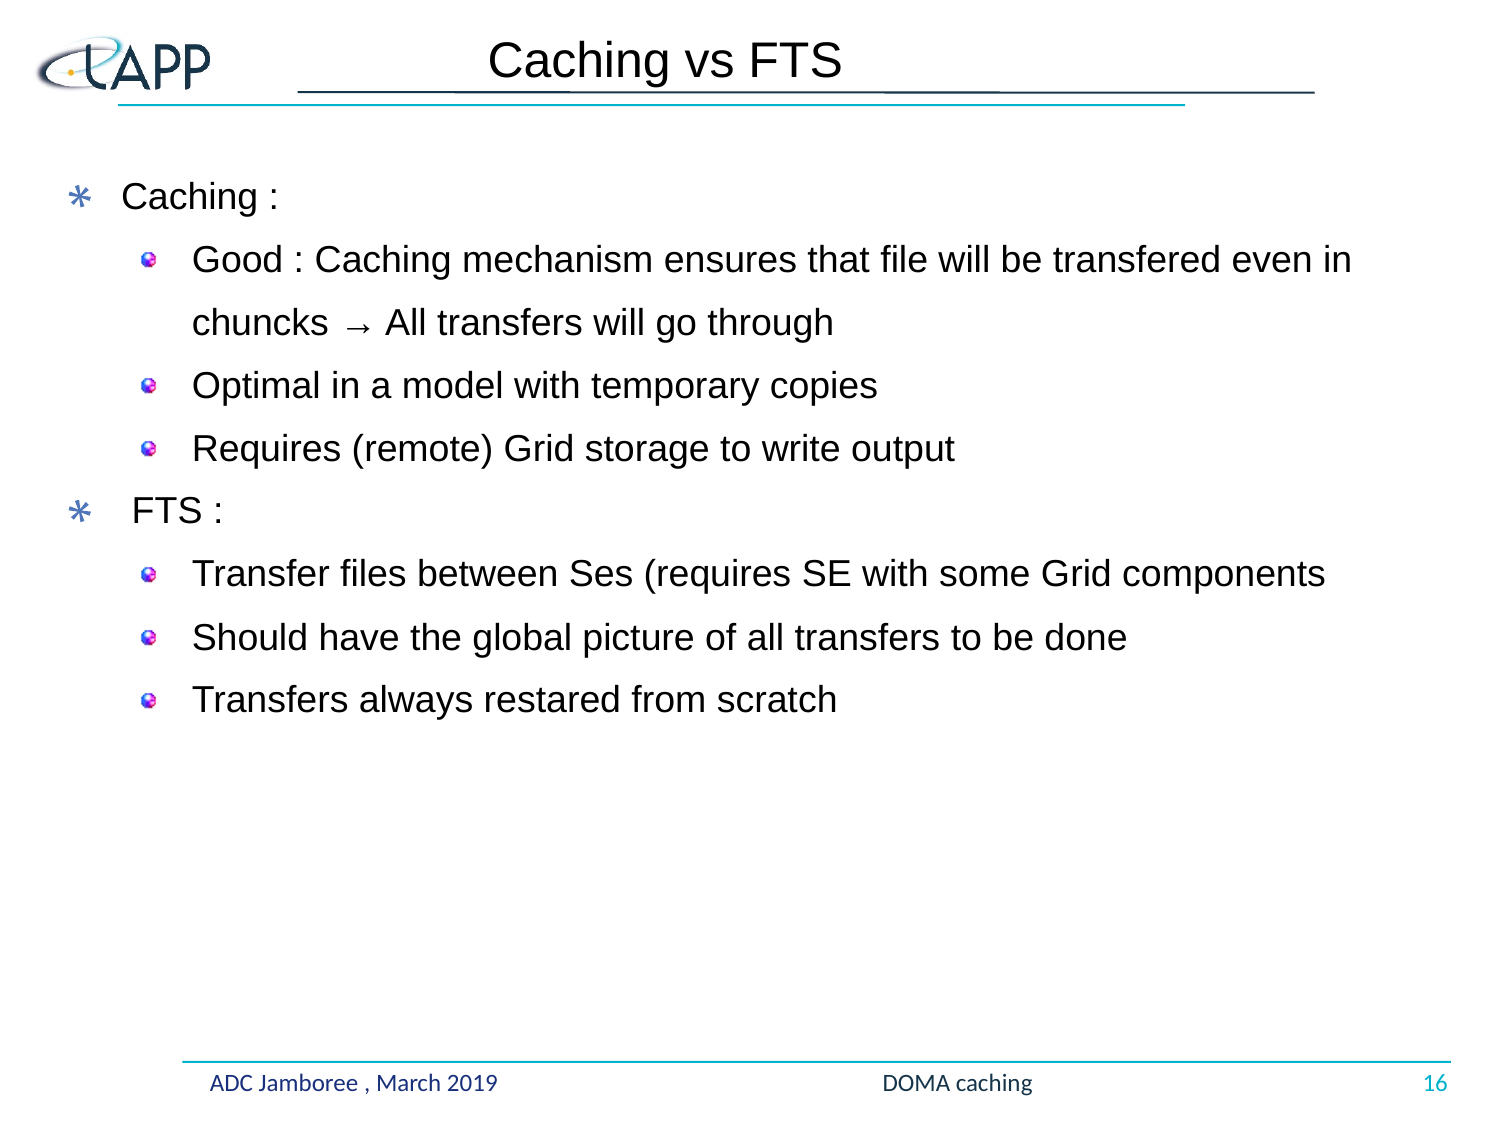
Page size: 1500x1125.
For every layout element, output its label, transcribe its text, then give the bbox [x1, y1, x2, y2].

text_box ADC Jamboree , March 2019 [194, 1058, 628, 1111]
picture [32, 33, 210, 93]
text_box DOMA caching [704, 1058, 1211, 1111]
slide_number 1 [1293, 1058, 1463, 1111]
title Caching vs FTS [472, 20, 1442, 95]
text_box Caching : Good : Caching mechanism ensures that file will be transfered even in chuncks → All transfers will go through Optimal in a model with temporary copies Requires (remote) Grid storage to write output FTS : Transfer files between Ses (requires SE with some Grid components Should have the global picture of all transfers to be done Transfers always restared from scratch [35, 146, 1489, 918]
